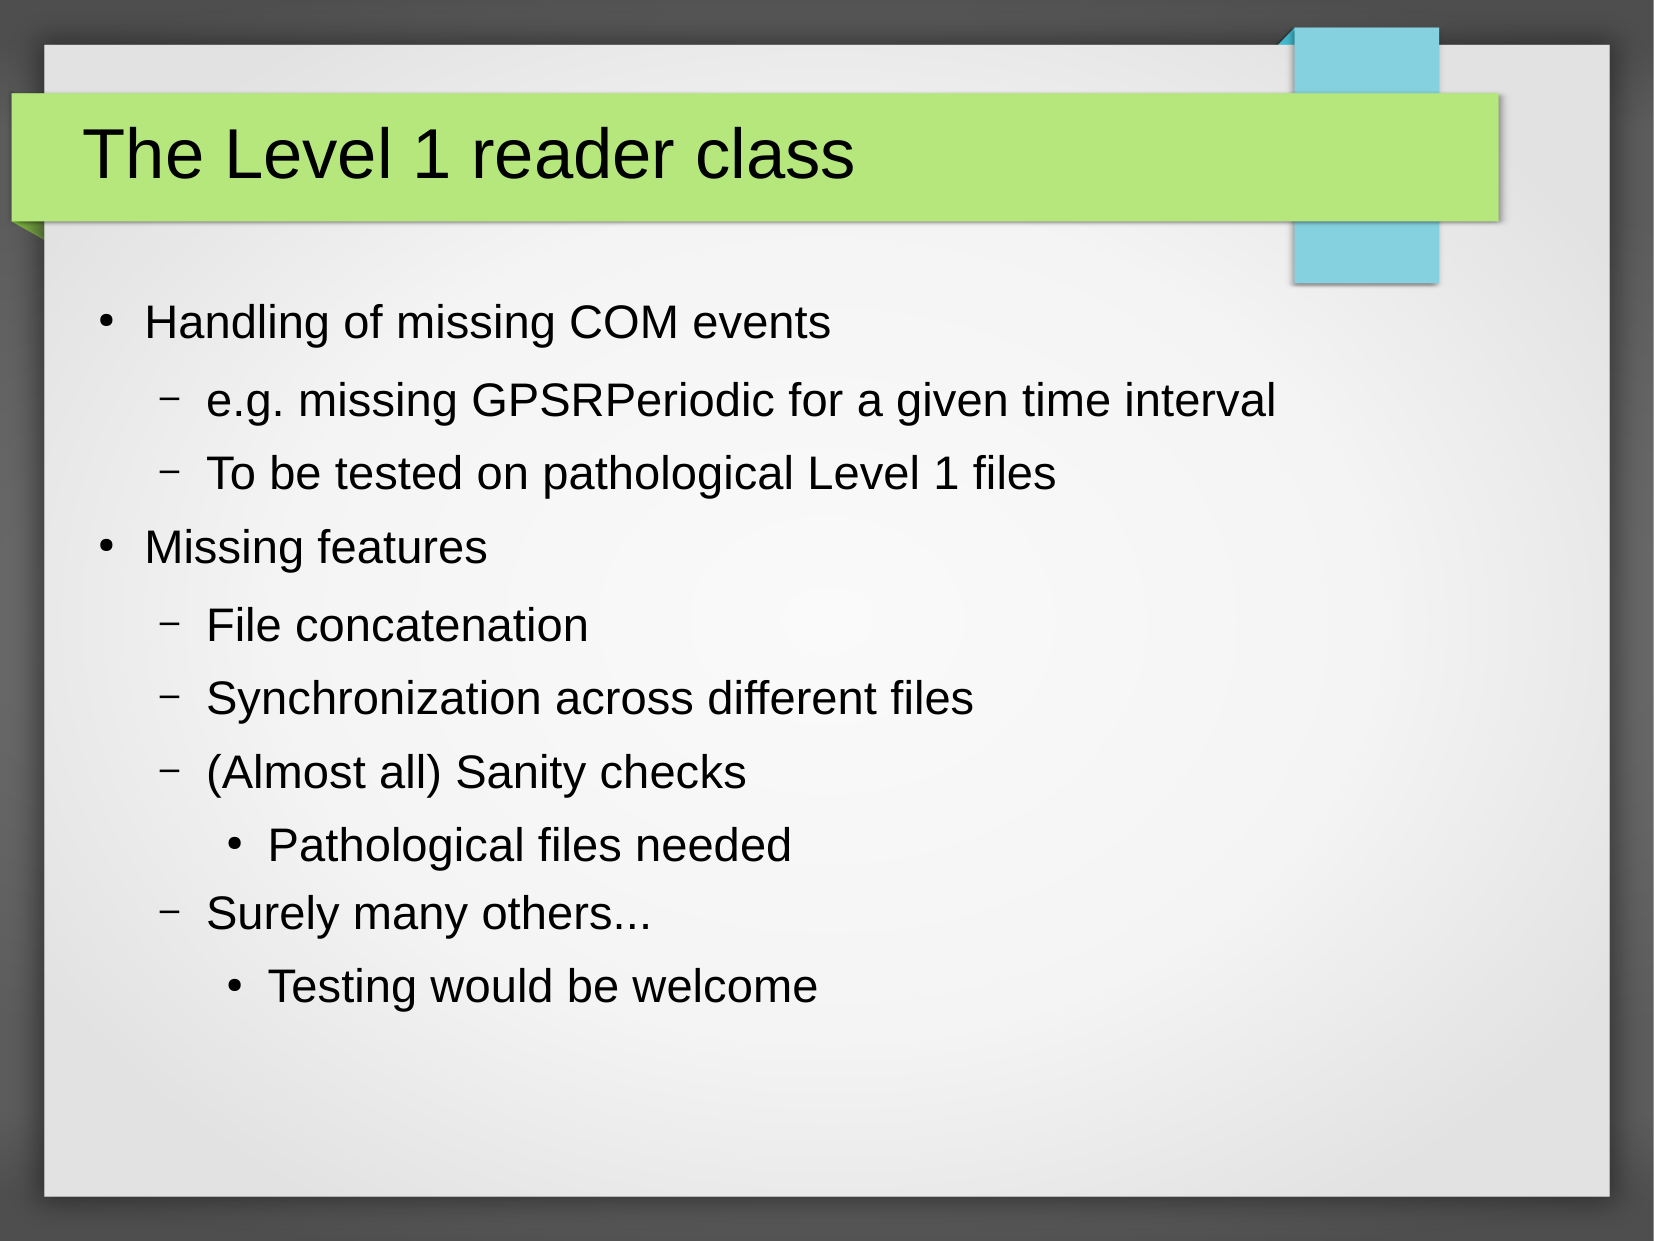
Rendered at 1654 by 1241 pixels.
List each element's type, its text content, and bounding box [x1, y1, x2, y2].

list Handling of missing COM events e.g. missing GPSRPeriodic for a given time interval To be tested on pathological Level 1 files Missing features File concatenation Synchronization across different files (Almost all) Sanity checks Pathological files needed Surely many others... Testing would be welcome [82, 295, 1571, 1015]
title The Level 1 reader class [82, 94, 1264, 213]
picture [0, 0, 1654, 1241]
